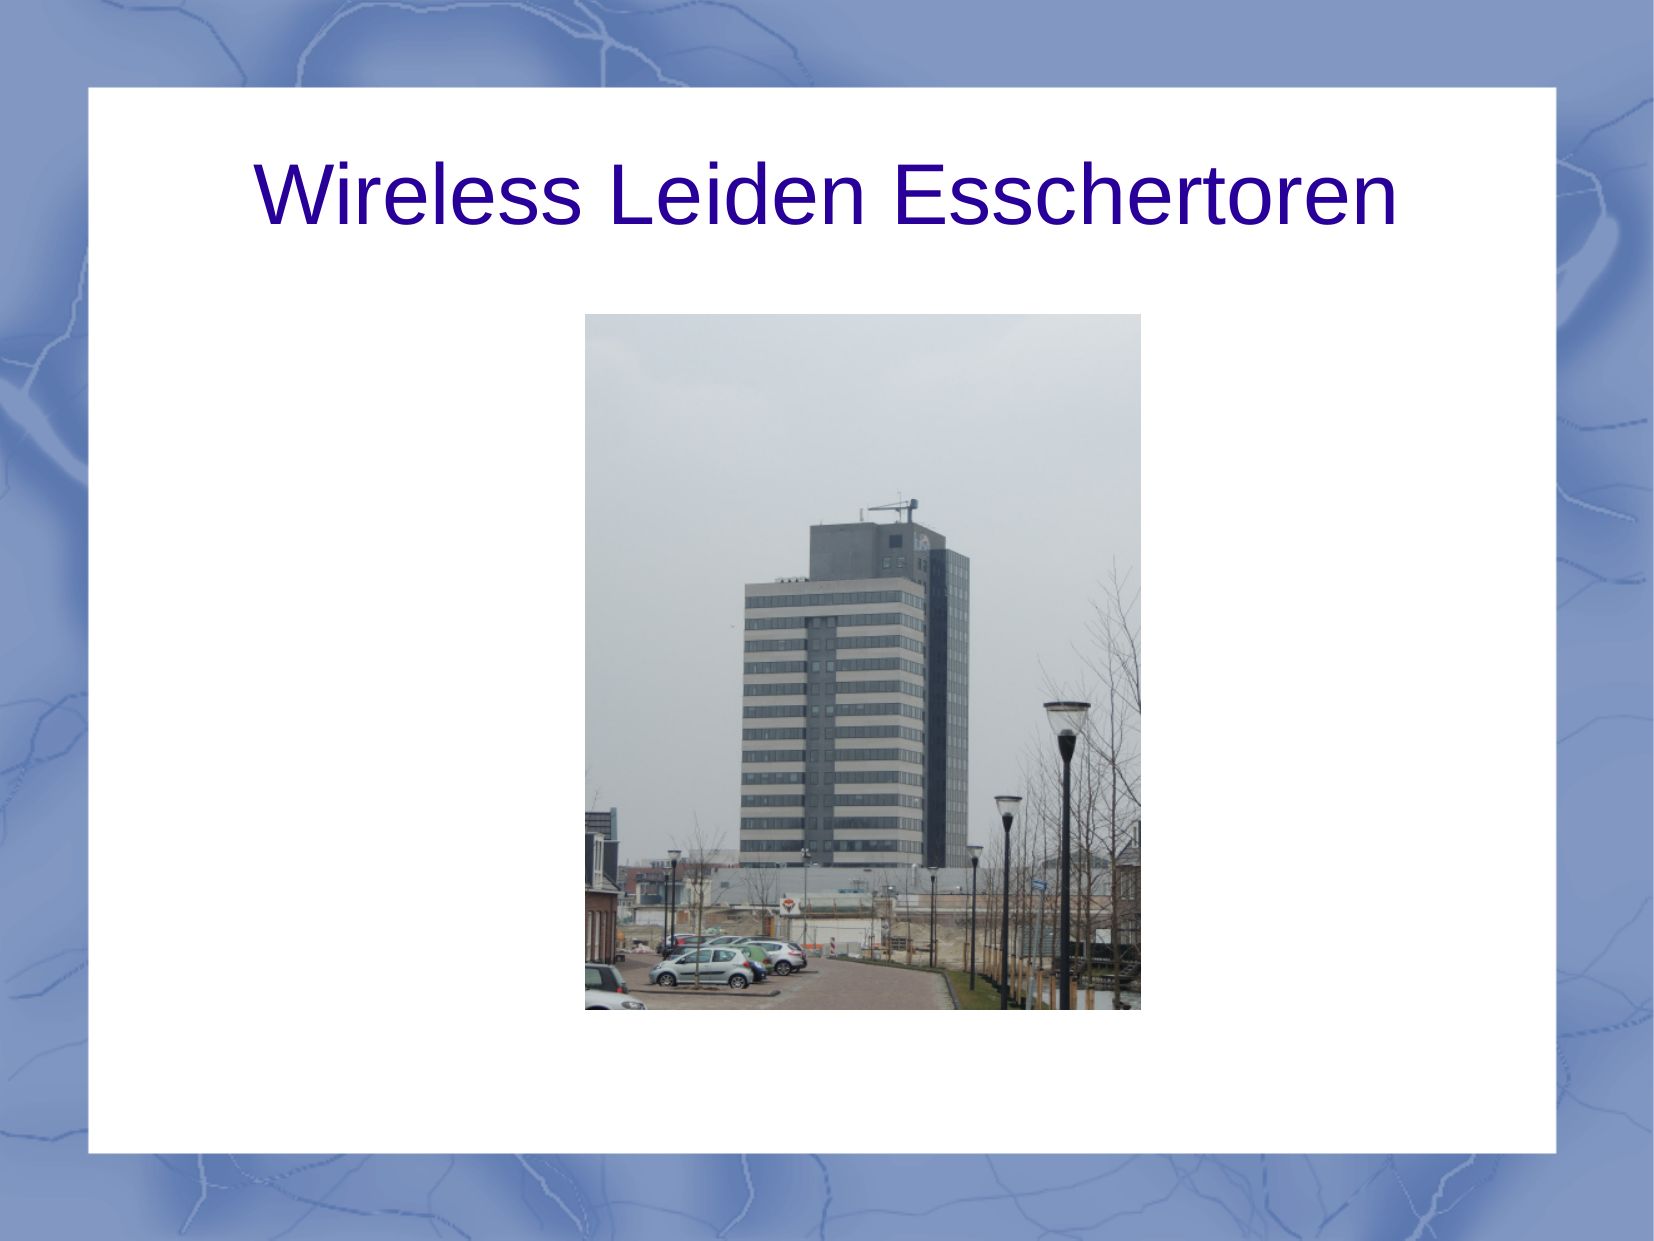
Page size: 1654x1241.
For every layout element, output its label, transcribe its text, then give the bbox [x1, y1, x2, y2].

picture [0, 0, 1654, 1241]
title Wireless Leiden Esschertoren [118, 90, 1536, 298]
